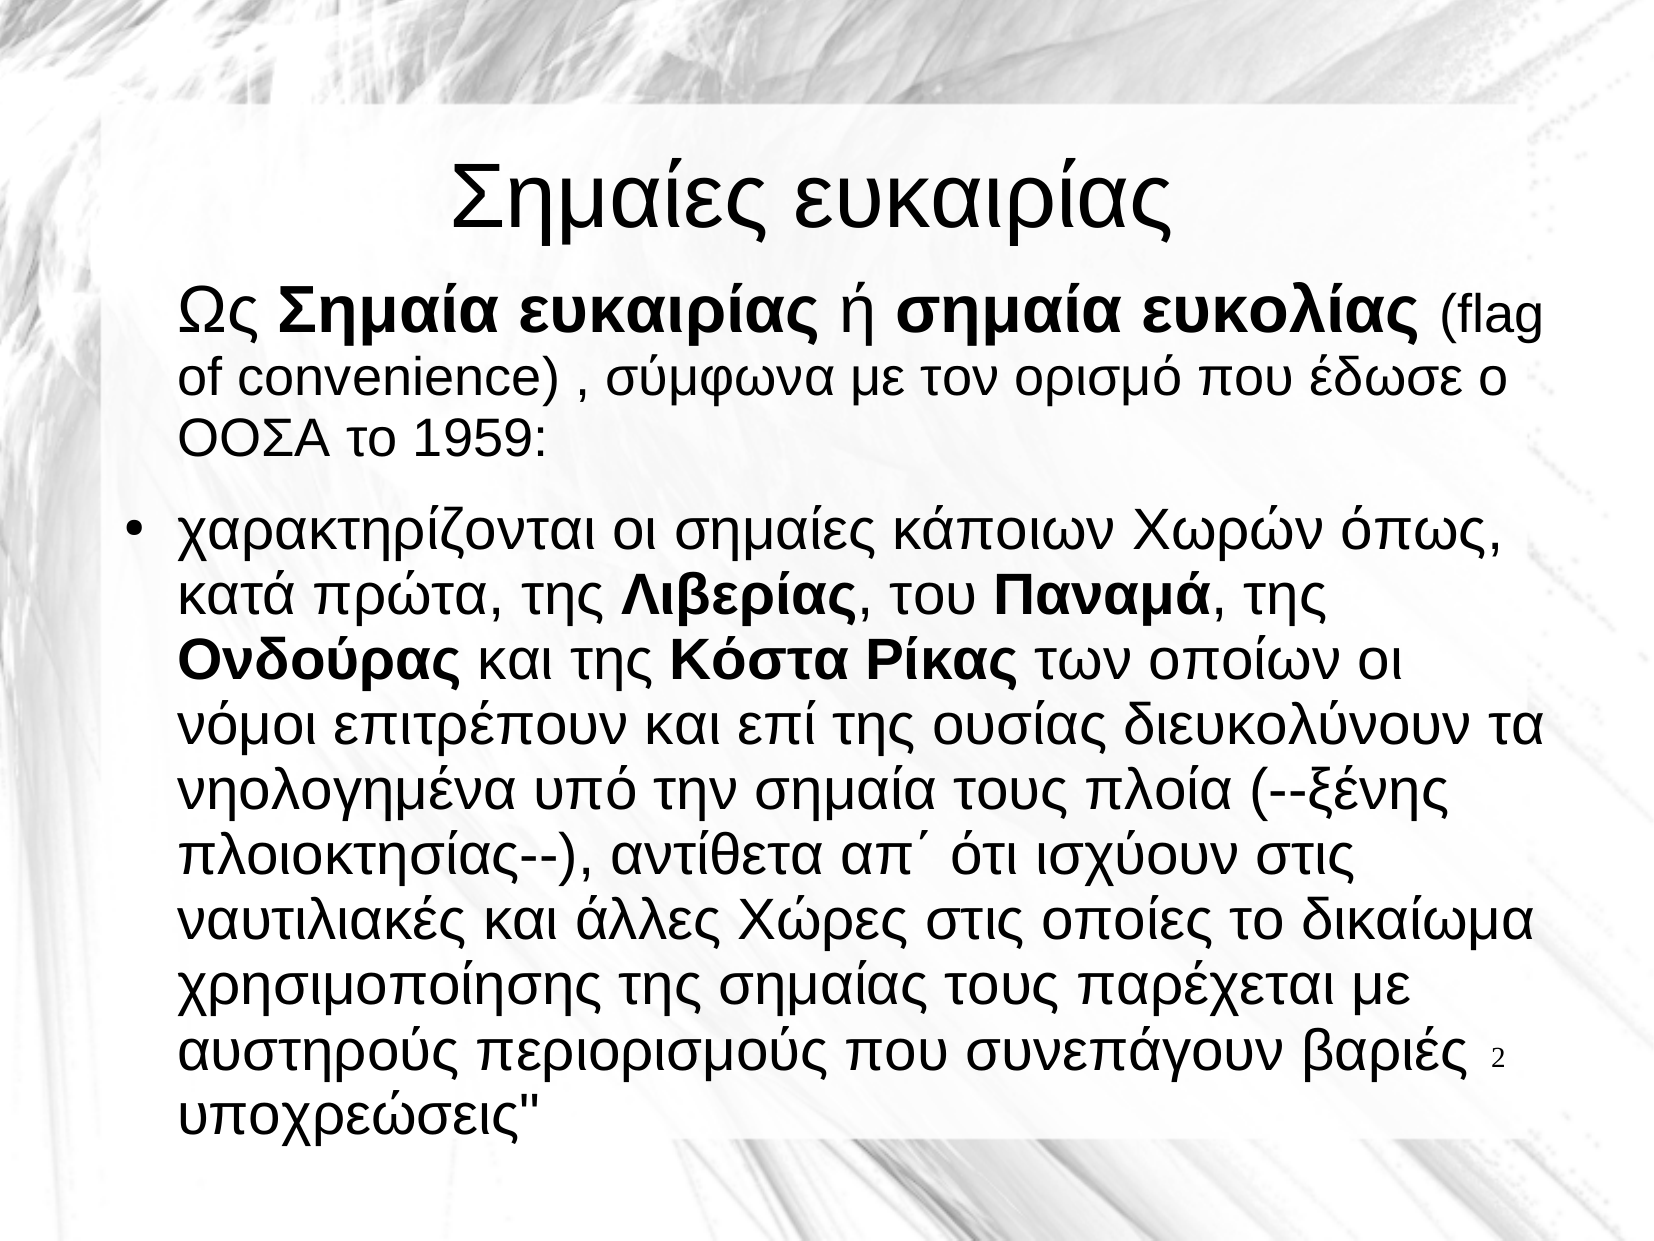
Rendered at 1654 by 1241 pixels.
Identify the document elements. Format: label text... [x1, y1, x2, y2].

picture [0, 0, 1654, 1241]
list Ως Σημαία ευκαιρίας ή σημαία ευκολίας (flag of convenience) , σύμφωνα με τον ορισμό που έδωσε ο ΟΟΣΑ το 1959: χαρακτηρίζονται οι σημαίες κάποιων Χωρών όπως, κατά πρώτα, της Λιβερίας, του Παναμά, της Ονδούρας και της Κόστα Ρίκας των οποίων οι νόμοι επιτρέπουν και επί της ουσίας διευκολύνουν τα νηολογημένα υπό την σημαία τους πλοία (--ξένης πλοιοκτησίας--), αντίθετα απ΄ ότι ισχύουν στις ναυτιλιακές και άλλες Χώρες στις οποίες το δικαίωμα χρησιμοποίησης της σημαίας τους παρέχεται με αυστηρούς περιορισμούς που συνεπάγουν βαριές υποχρεώσεις" [106, 271, 1559, 1149]
title Σημαίες ευκαιρίας [118, 112, 1506, 271]
